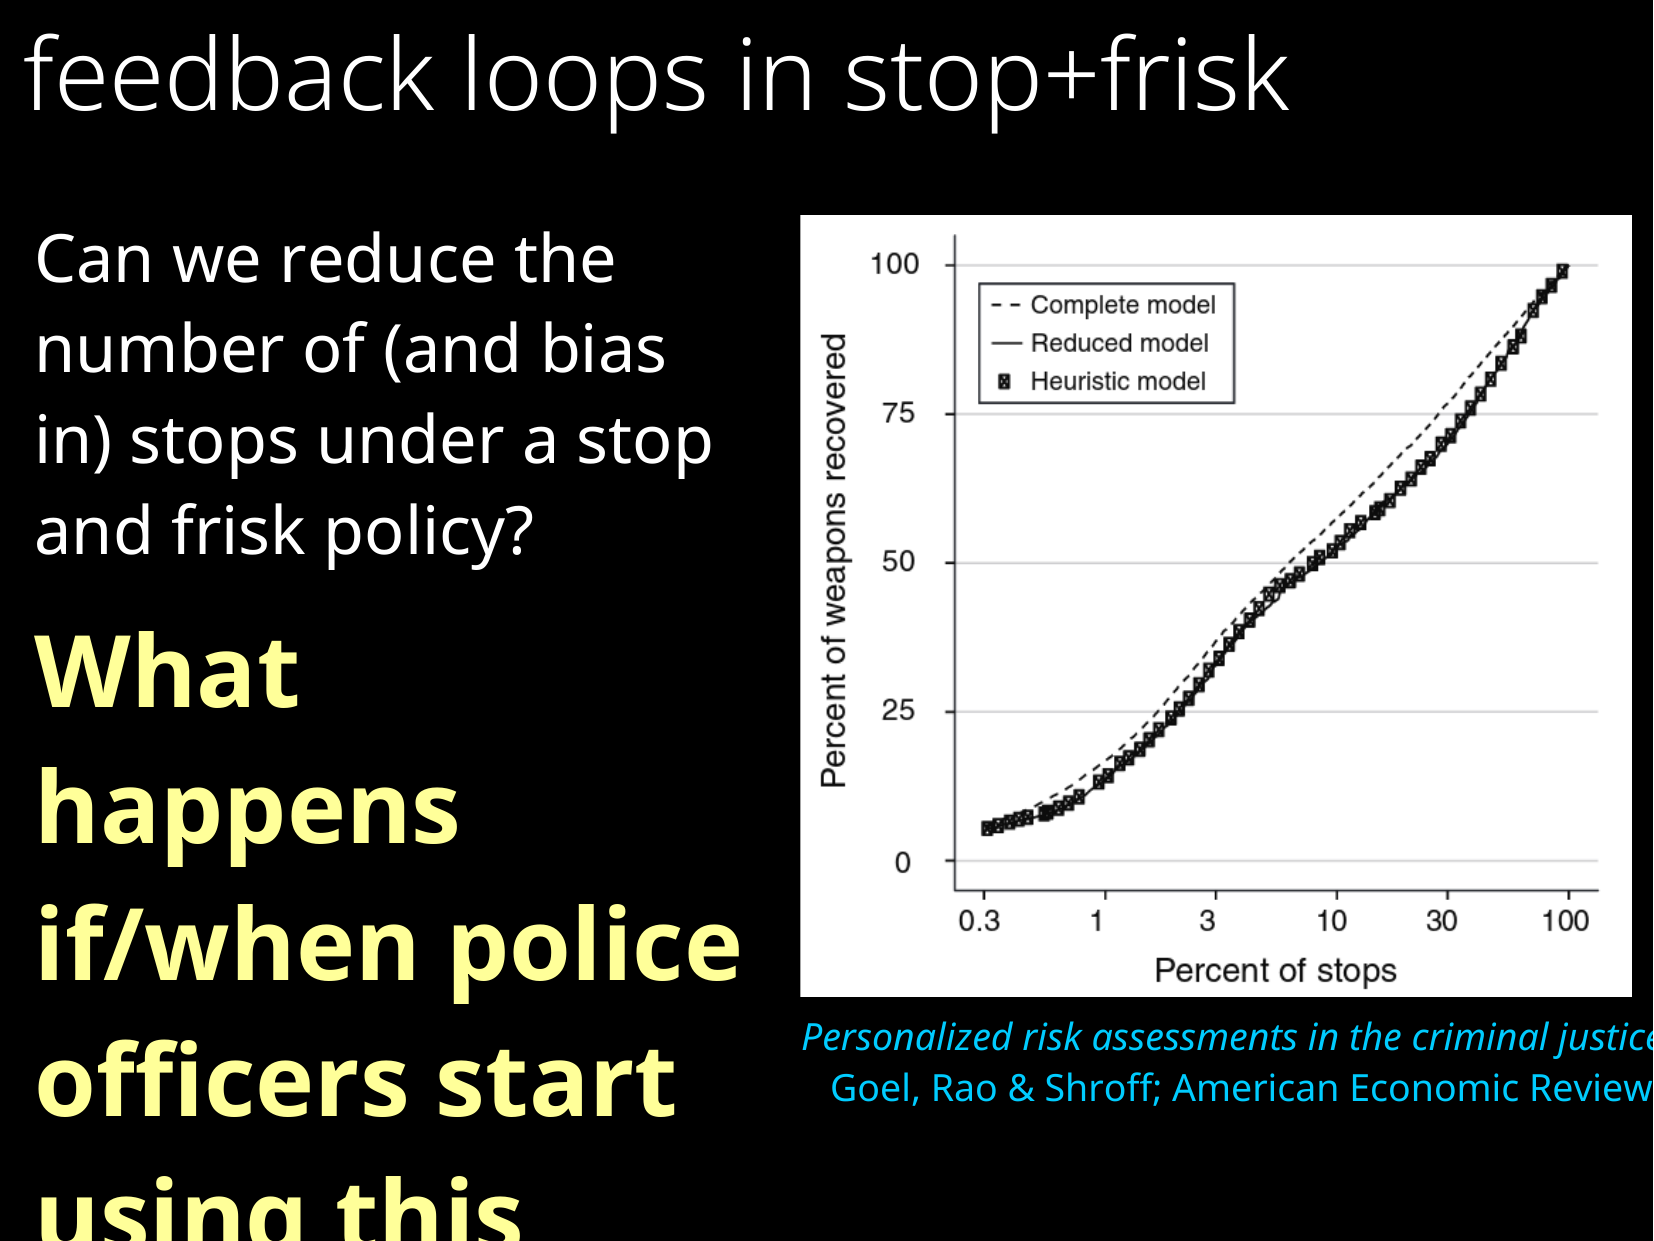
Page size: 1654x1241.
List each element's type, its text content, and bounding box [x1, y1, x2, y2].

title feedback loops in stop+frisk [23, 5, 1622, 139]
text_box What happens if/when police officers start using this system? [34, 600, 747, 1181]
text_box Personalized risk assessments in the criminal justice system Goel, Rao & Shroff; American Economic Review, 2016 [801, 1010, 1632, 1098]
text_box Can we reduce the number of (and bias in) stops under a stop and frisk policy? [34, 210, 747, 521]
picture [800, 215, 1632, 997]
